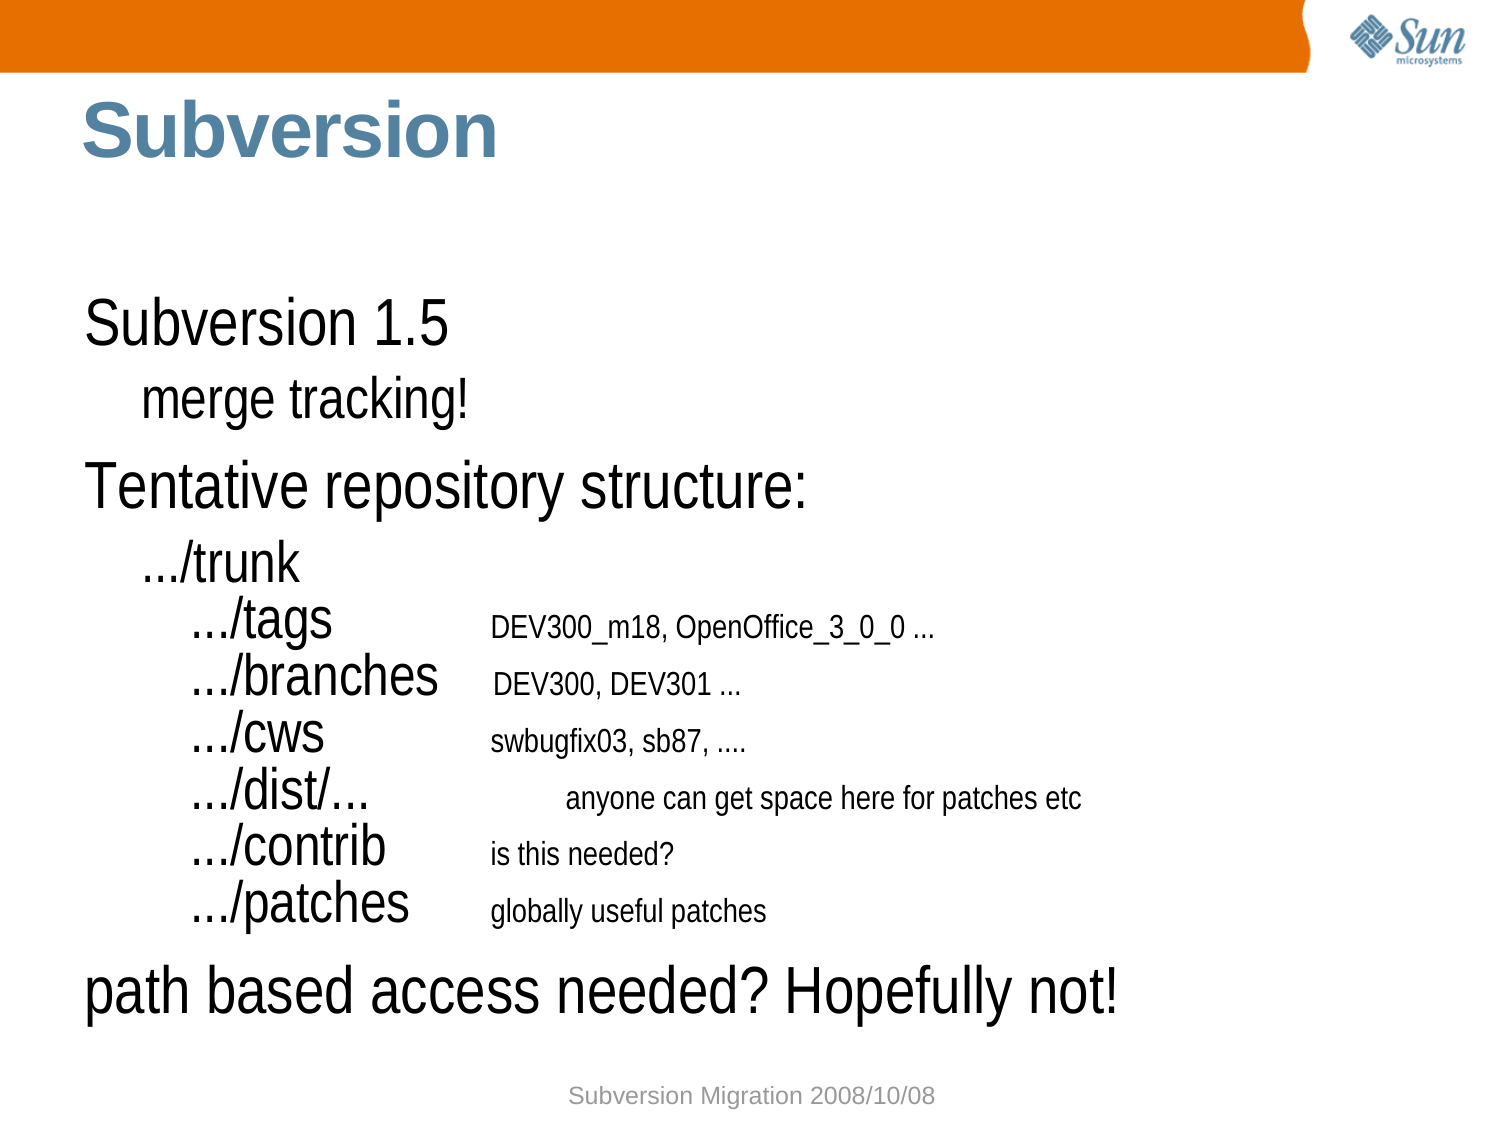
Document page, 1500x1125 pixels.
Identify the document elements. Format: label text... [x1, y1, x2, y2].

list Subversion 1.5 merge tracking! Tentative repository structure: .../trunk .../tags DEV300_m18, OpenOffice_3_0_0 ... .../branches DEV300, DEV301 ... .../cws swbugfix03, sb87, .... .../dist/... anyone can get space here for patches etc .../contrib is this needed? .../patches globally useful patches path based access needed? Hopefully not! [64, 292, 1402, 1021]
title Subversion [81, 93, 1336, 198]
picture [0, 0, 1500, 75]
